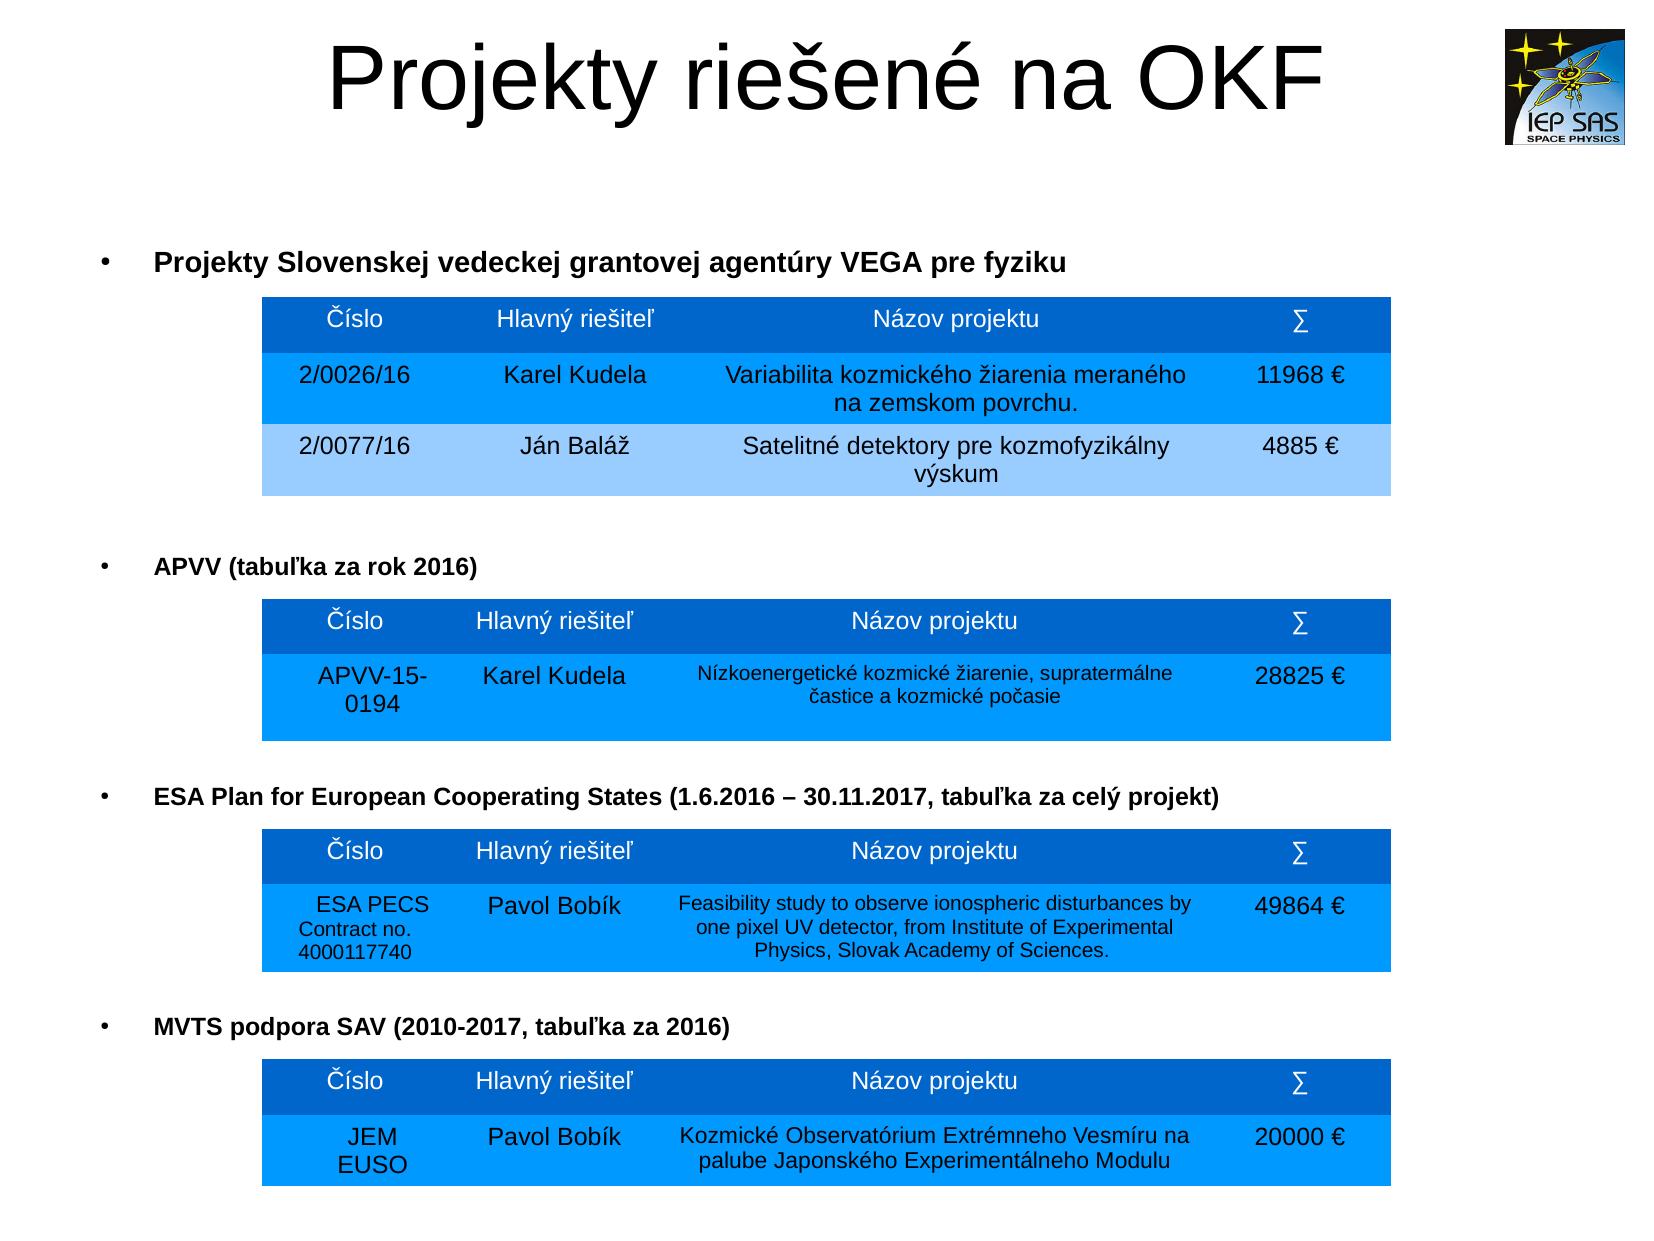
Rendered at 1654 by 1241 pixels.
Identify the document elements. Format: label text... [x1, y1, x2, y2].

table_header ∑ [1209, 1059, 1391, 1115]
table_header ∑ [1209, 599, 1391, 654]
table_cell 11968 € [1211, 353, 1391, 424]
table_header Číslo [262, 297, 448, 353]
title Projekty riešené na OKF [82, 8, 1571, 148]
table_cell Feasibility study to observe ionospheric disturbances by one pixel UV detector, from Institute of Experimental Physics, Slovak Academy of Sciences. [661, 884, 1209, 972]
table_header Číslo [262, 829, 448, 884]
table_cell Pavol Bobík [448, 884, 661, 972]
table_cell Nízkoenergetické kozmické žiarenie, supratermálne častice a kozmické počasie [661, 654, 1209, 741]
table_cell Kozmické Observatórium Extrémneho Vesmíru na palube Japonského Experimentálneho Modulu [661, 1115, 1209, 1186]
table_header Hlavný riešiteľ [448, 297, 702, 353]
table_cell 2/0026/16 [262, 353, 448, 424]
table_cell 49864 € [1209, 884, 1391, 972]
table_cell JEM EUSO [262, 1115, 448, 1186]
list Projekty Slovenskej vedeckej grantovej agentúry VEGA pre fyziku APVV (tabuľka za rok 2016) ESA Plan for European Cooperating States (1.6.2016 – 30.11.2017, tabuľka za celý projekt) MVTS podpora SAV (2010-2017, tabuľka za 2016) [82, 183, 1536, 1157]
table_header ∑ [1209, 829, 1391, 884]
table_cell 2/0077/16 [262, 424, 448, 496]
table_header ∑ [1211, 297, 1391, 353]
table_cell 4885 € [1211, 424, 1391, 496]
table_cell Ján Baláž [448, 424, 702, 496]
table_header Hlavný riešiteľ [448, 829, 661, 884]
table_cell 20000 € [1209, 1115, 1391, 1186]
table_header Číslo [262, 1059, 448, 1115]
table_cell Karel Kudela [448, 654, 661, 741]
table_cell Satelitné detektory pre kozmofyzikálny výskum [702, 424, 1211, 496]
table_cell APVV-15-0194 [262, 654, 448, 741]
picture [1505, 29, 1625, 145]
table_header Názov projektu [702, 297, 1211, 353]
table_header Názov projektu [661, 599, 1209, 654]
table_cell Karel Kudela [448, 353, 702, 424]
table_header Názov projektu [661, 829, 1209, 884]
table_header Hlavný riešiteľ [448, 599, 661, 654]
table_cell Variabilita kozmického žiarenia meraného na zemskom povrchu. [702, 353, 1211, 424]
table_cell ESA PECS Contract no. 4000117740 [262, 884, 448, 972]
table_header Názov projektu [661, 1059, 1209, 1115]
table_cell Pavol Bobík [448, 1115, 661, 1186]
table_header Hlavný riešiteľ [448, 1059, 661, 1115]
table_header Číslo [262, 599, 448, 654]
table_cell 28825 € [1209, 654, 1391, 741]
